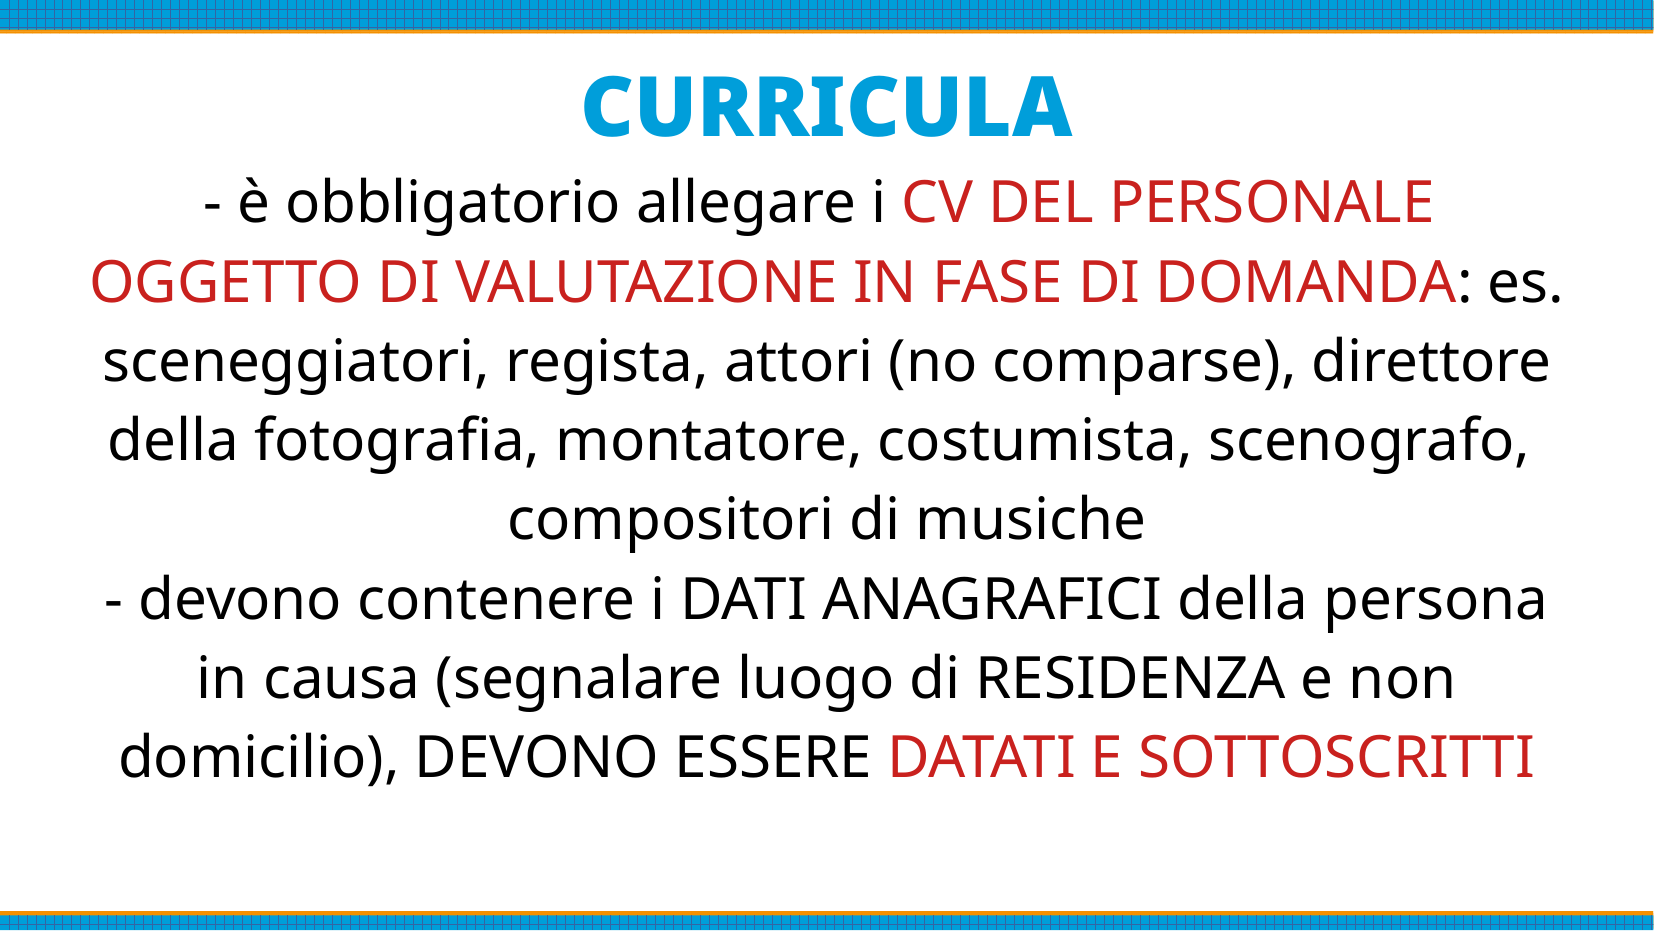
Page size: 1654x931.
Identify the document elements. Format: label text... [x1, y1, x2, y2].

subtitle CURRICULA - è obbligatorio allegare i CV DEL PERSONALE OGGETTO DI VALUTAZIONE IN FASE DI DOMANDA: es. sceneggiatori, regista, attori (no comparse), direttore della fotografia, montatore, costumista, scenografo, compositori di musiche - devono contenere i DATI ANAGRAFICI della persona in causa (segnalare luogo di RESIDENZA e non domicilio), DEVONO ESSERE DATATI E SOTTOSCRITTI [88, 44, 1565, 798]
